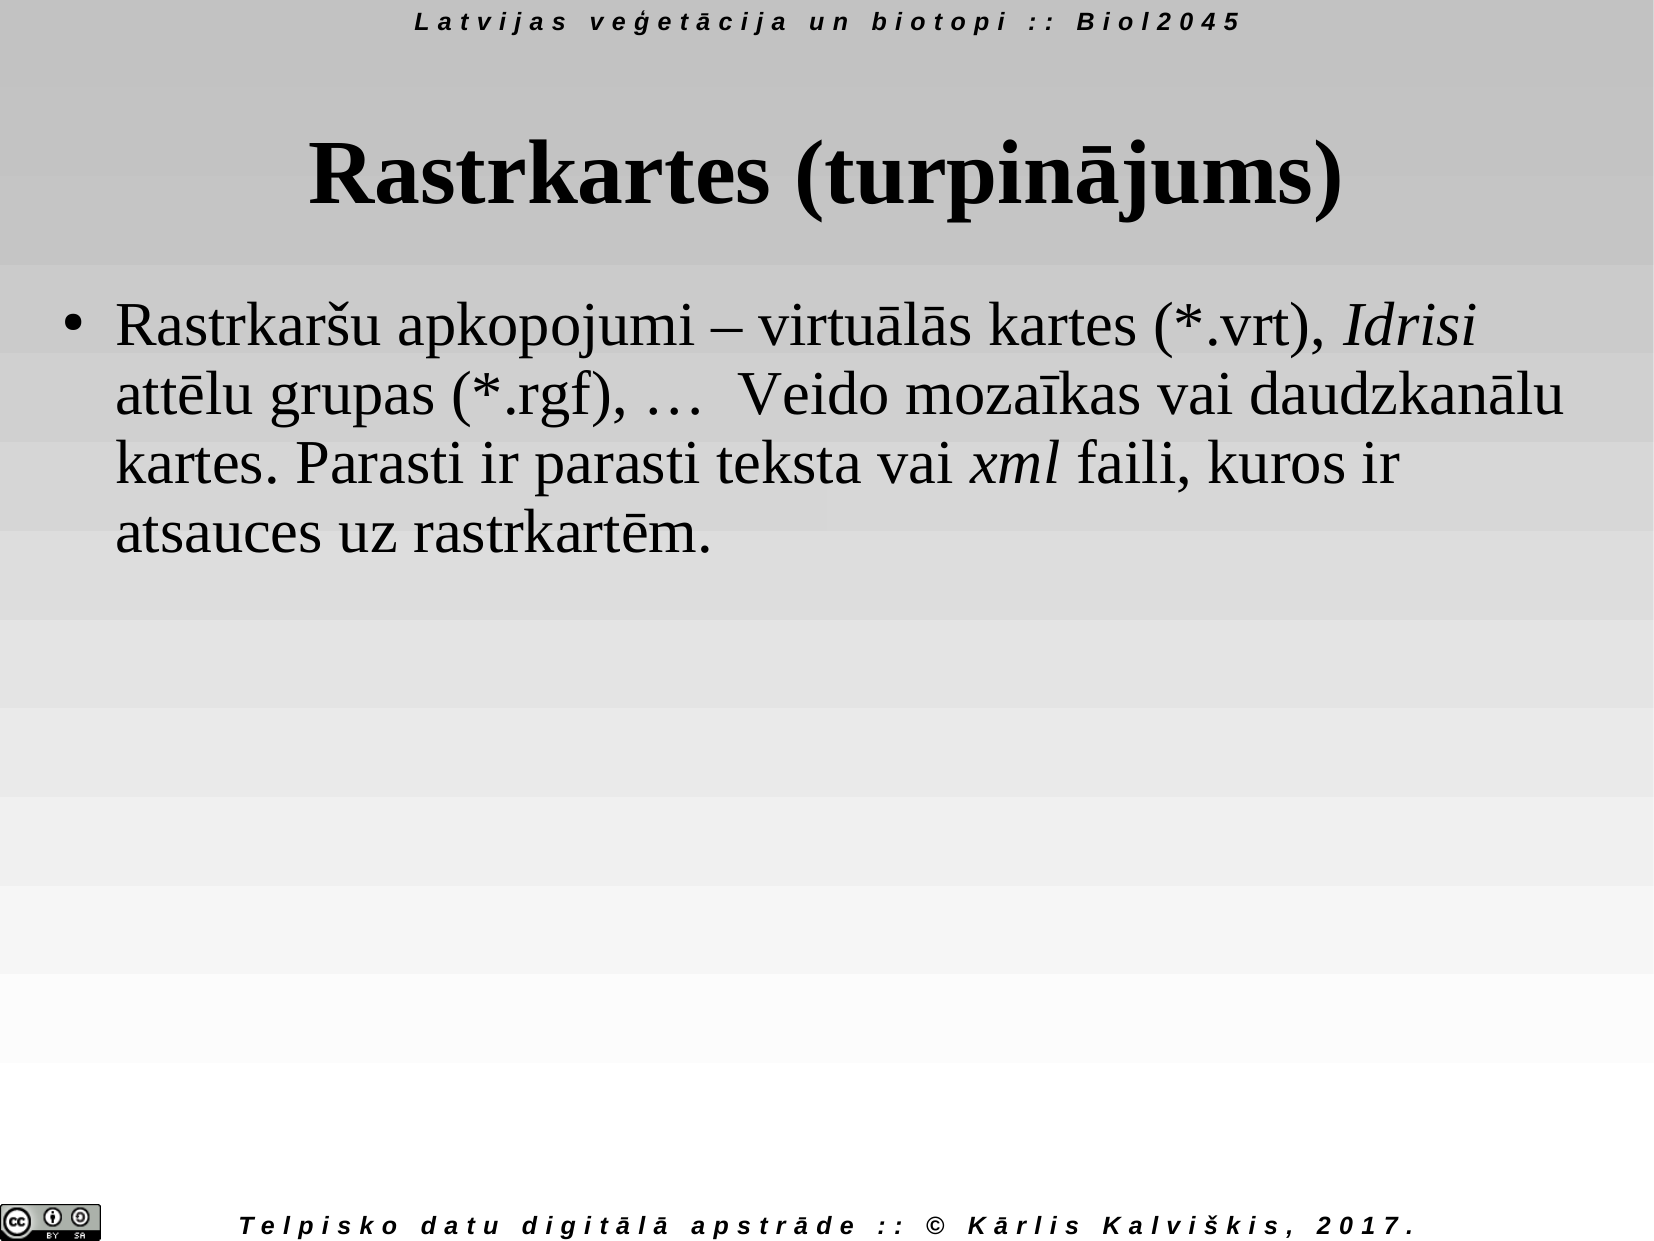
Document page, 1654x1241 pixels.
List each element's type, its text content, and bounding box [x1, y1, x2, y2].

title Rastrkartes (turpinājums) [29, 49, 1625, 296]
picture [0, 0, 1654, 1241]
list Rastrkaršu apkopojumi – virtuālās kartes (*.vrt), Idrisi attēlu grupas (*.rgf), … Veido mozaīkas vai daudzkanālu kartes. Parasti ir parasti teksta vai xml faili, kuros ir atsauces uz rastrkartēm. [44, 289, 1610, 1113]
